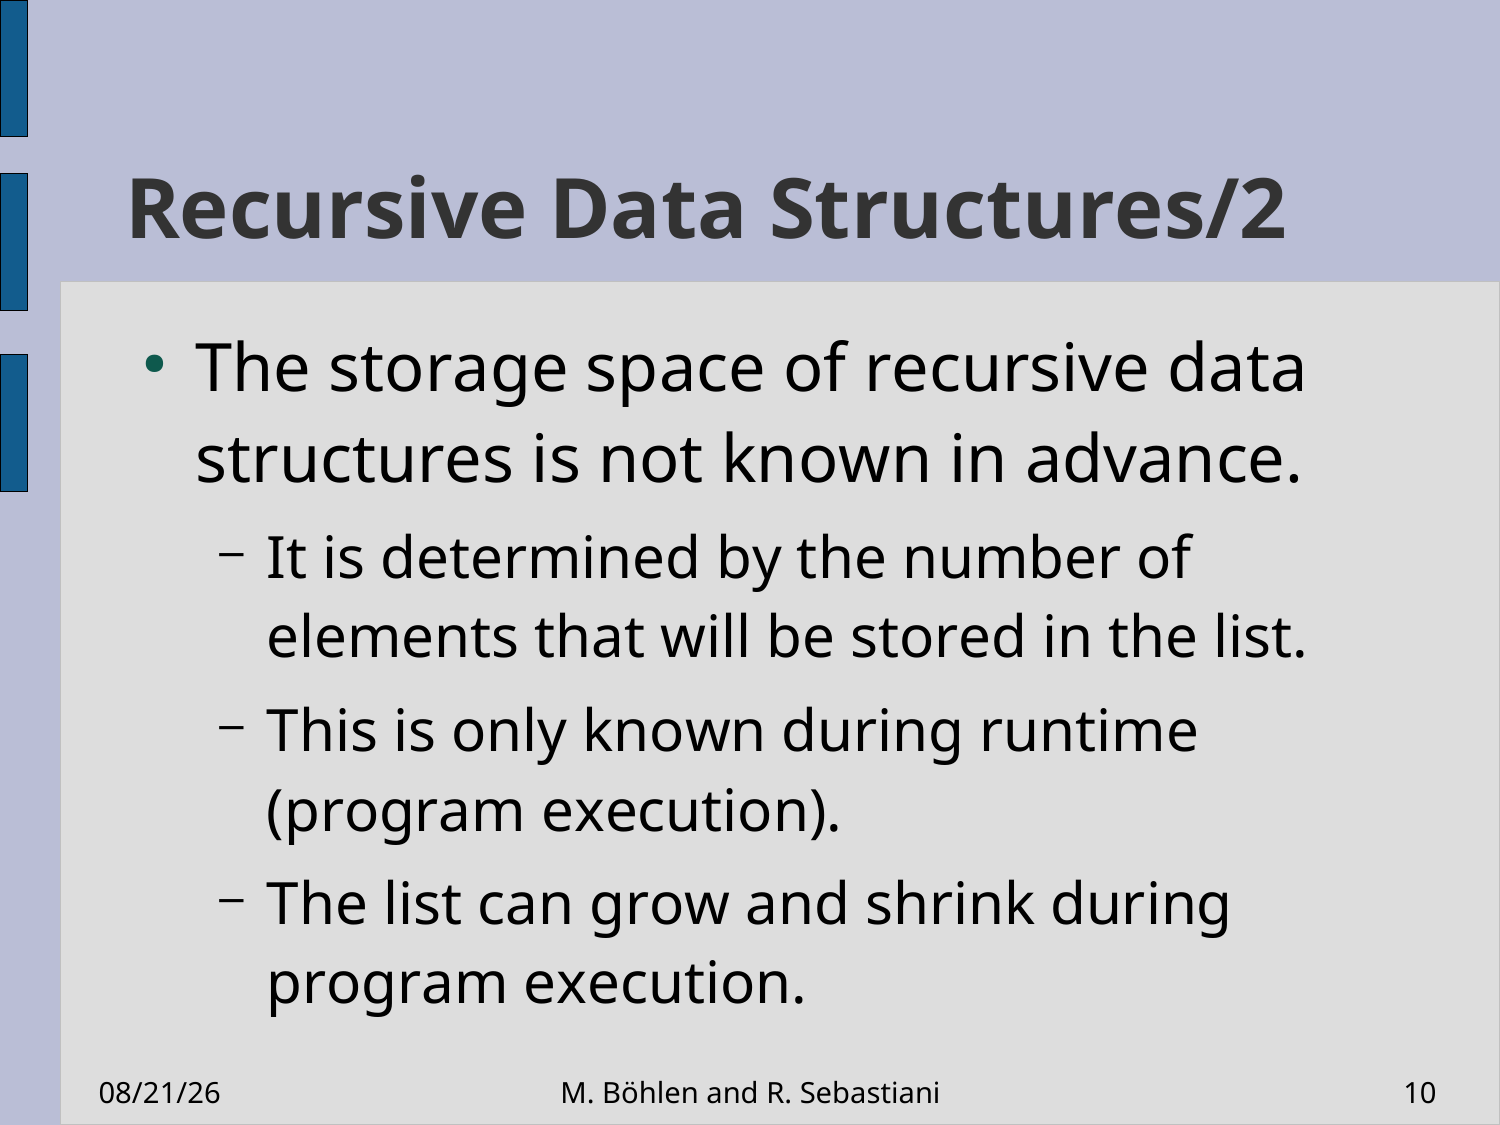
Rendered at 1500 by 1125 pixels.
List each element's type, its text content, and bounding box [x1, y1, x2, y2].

list The storage space of recursive data structures is not known in advance. It is determined by the number of elements that will be stored in the list. This is only known during runtime (program execution). The list can grow and shrink during program execution. [110, 312, 1392, 1037]
title Recursive Data Structures/2 [110, 67, 1392, 271]
